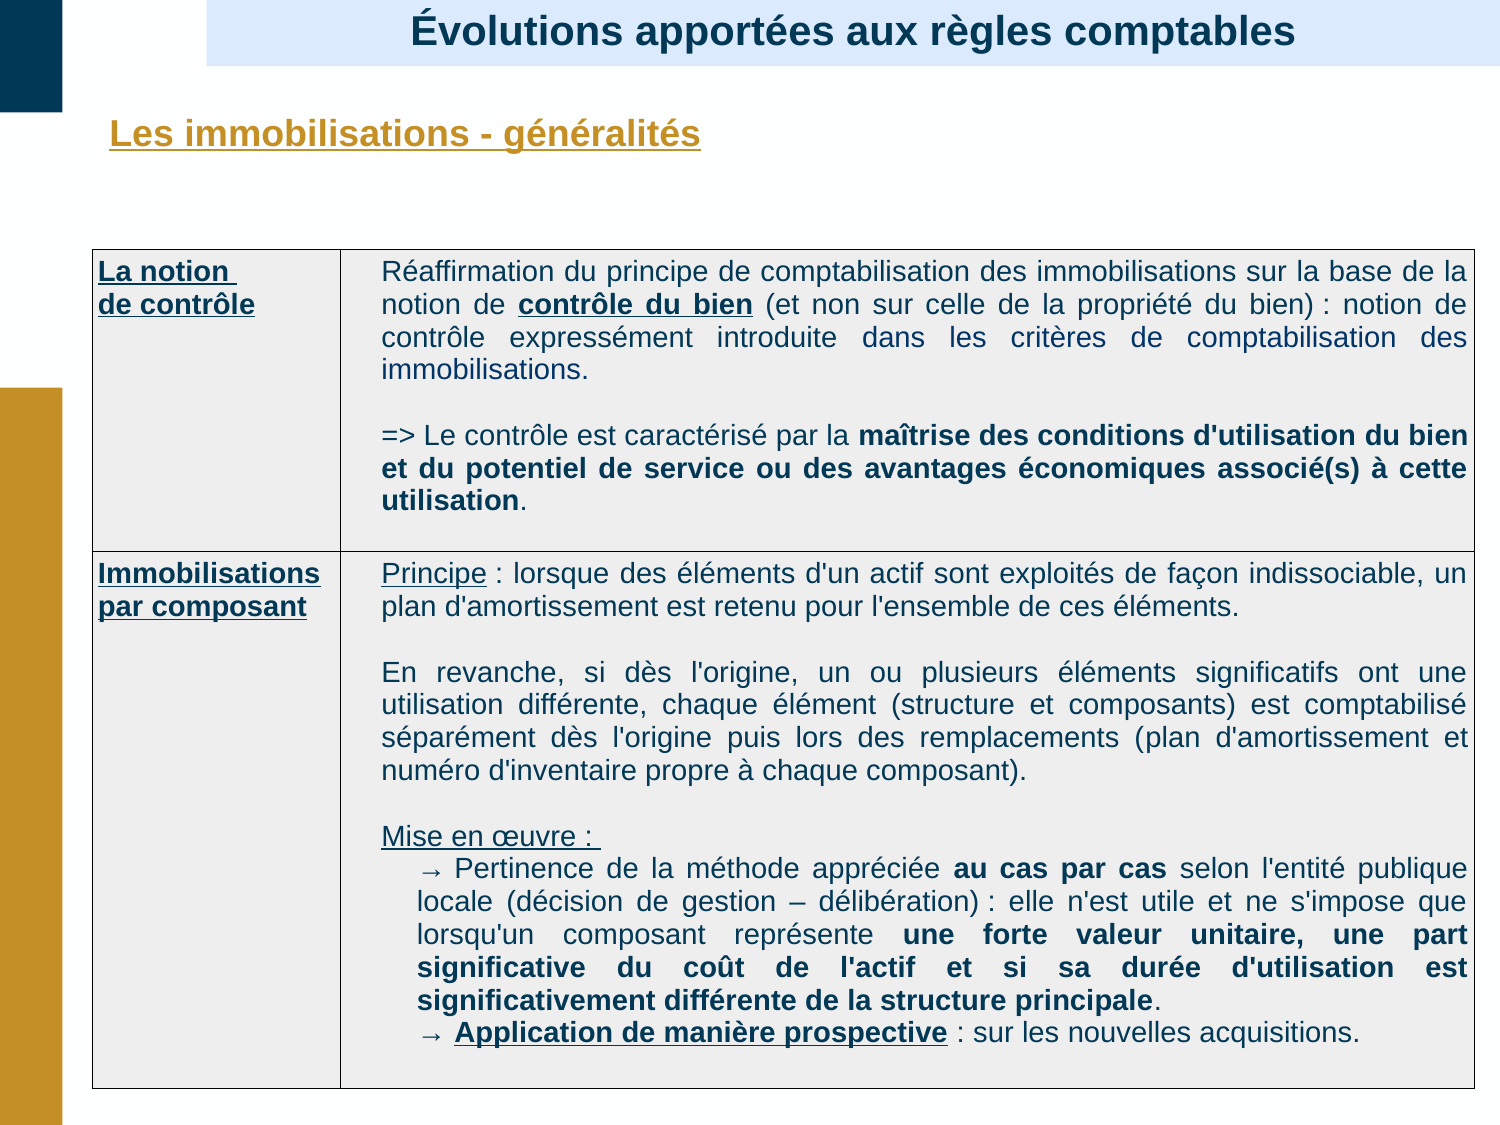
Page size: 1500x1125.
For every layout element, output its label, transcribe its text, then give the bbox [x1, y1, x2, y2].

table_cell Immobilisations par composant [93, 552, 340, 1088]
table_header Réaffirmation du principe de comptabilisation des immobilisations sur la base de la notion de contrôle du bien (et non sur celle de la propriété du bien) : notion de contrôle expressément introduite dans les critères de comptabilisation des immobilisations. => Le contrôle est caractérisé par la maîtrise des conditions d'utilisation du bien et du potentiel de service ou des avantages économiques associé(s) à cette utilisation. [341, 250, 1474, 551]
table_header La notion de contrôle [93, 250, 340, 551]
text_box Évolutions apportées aux règles comptables [206, 0, 1500, 67]
picture [422, 873, 436, 877]
text_box Les immobilisations - généralités [94, 105, 717, 164]
picture [422, 1037, 436, 1041]
table_cell Principe : lorsque des éléments d'un actif sont exploités de façon indissociable, un plan d'amortissement est retenu pour l'ensemble de ces éléments. En revanche, si dès l'origine, un ou plusieurs éléments significatifs ont une utilisation différente, chaque élément (structure et composants) est comptabilisé séparément dès l'origine puis lors des remplacements (plan d'amortissement et numéro d'inventaire propre à chaque composant). Mise en œuvre : → Pertinence de la méthode appréciée au cas par cas selon l'entité publique locale (décision de gestion – délibération) : elle n'est utile et ne s'impose que lorsqu'un composant représente une forte valeur unitaire, une part significative du coût de l'actif et si sa durée d'utilisation est significativement différente de la structure principale. → Application de manière prospective : sur les nouvelles acquisitions. [341, 552, 1474, 1088]
